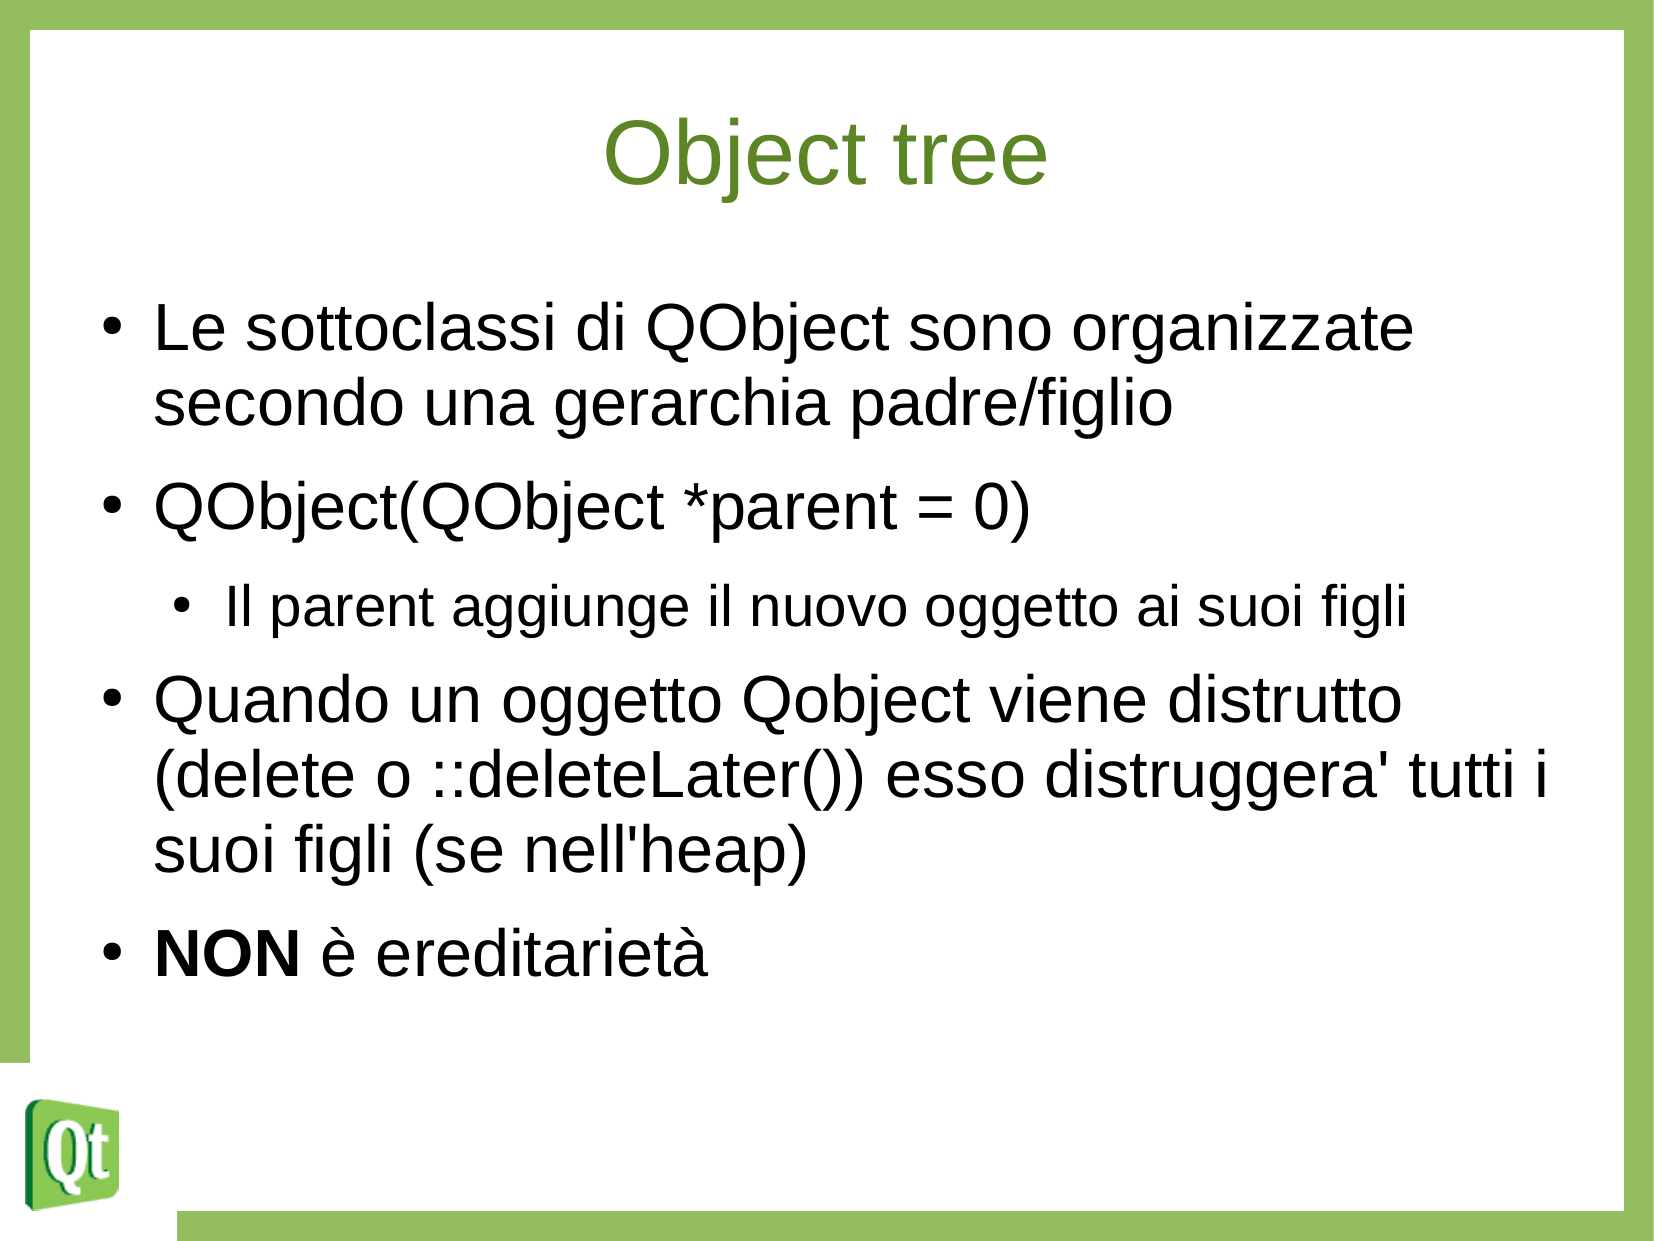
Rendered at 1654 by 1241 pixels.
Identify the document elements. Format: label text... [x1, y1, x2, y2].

list Le sottoclassi di QObject sono organizzate secondo una gerarchia padre/figlio QObject(QObject *parent = 0) Il parent aggiunge il nuovo oggetto ai suoi figli Quando un oggetto Qobject viene distrutto (delete o ::deleteLater()) esso distruggera' tutti i suoi figli (se nell'heap) NON è ereditarietà [82, 290, 1571, 1109]
title Object tree [82, 56, 1571, 250]
picture [25, 1099, 119, 1211]
